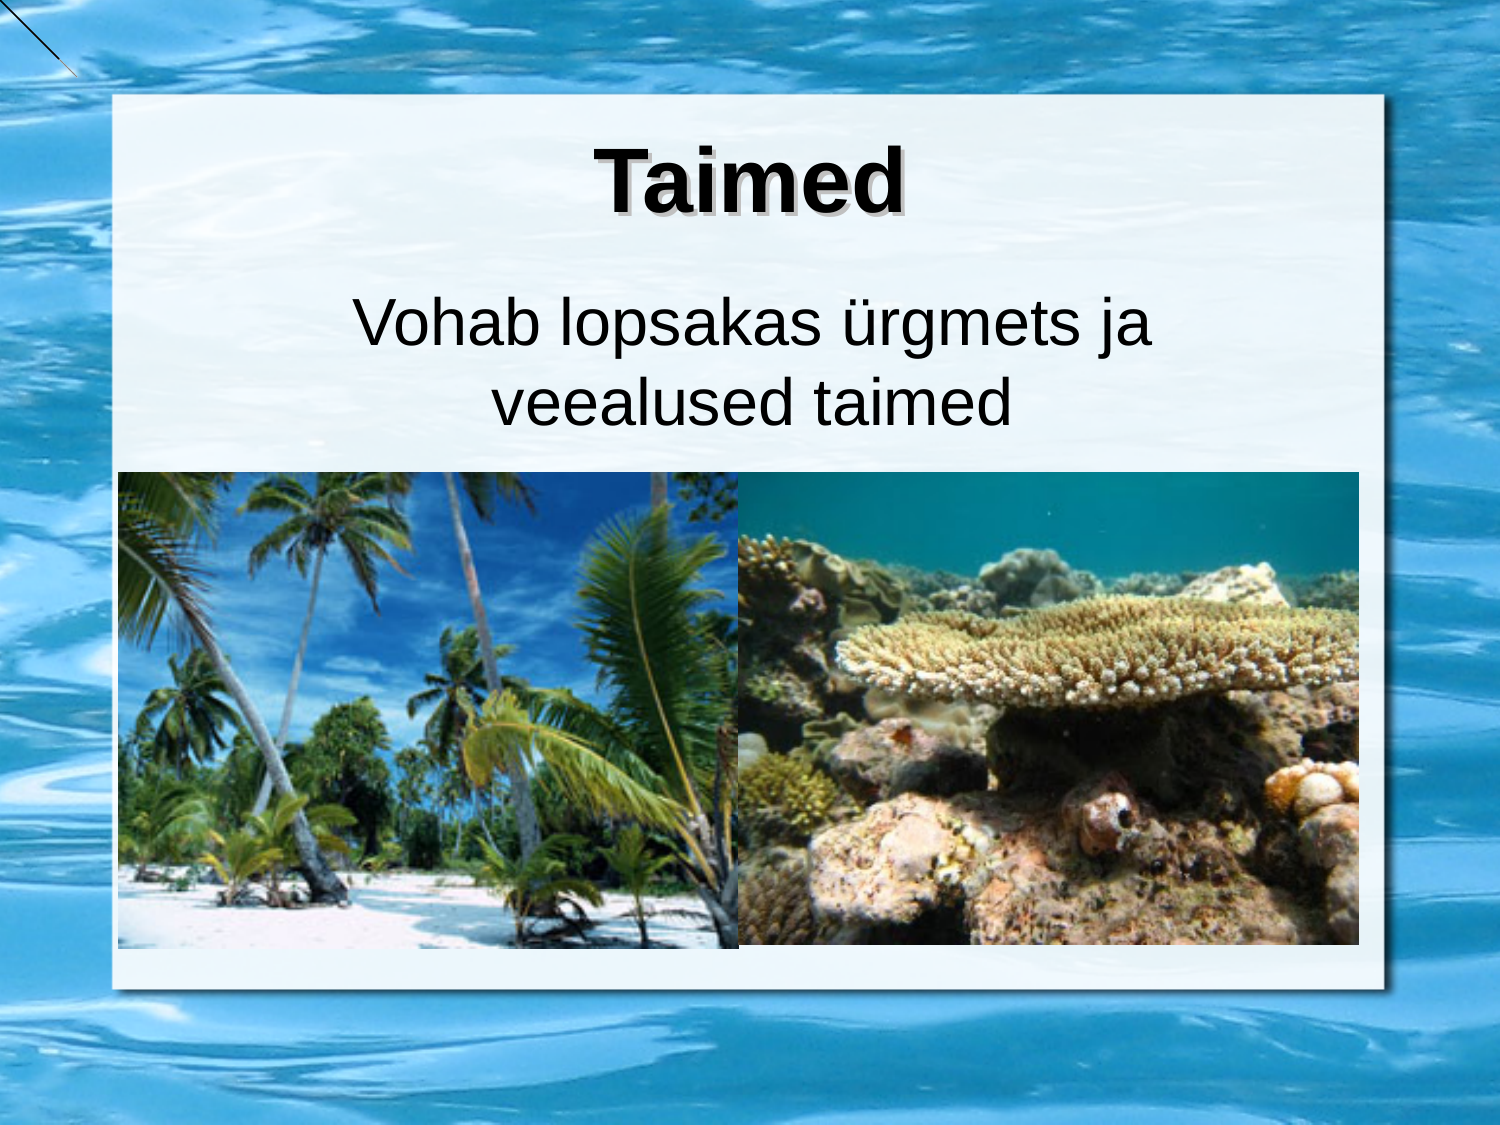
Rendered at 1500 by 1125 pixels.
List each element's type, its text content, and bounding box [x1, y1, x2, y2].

picture [0, 0, 1500, 1125]
subtitle Vohab lopsakas ürgmets ja veealused taimed [227, 278, 1278, 472]
title Taimed [112, 0, 1388, 242]
